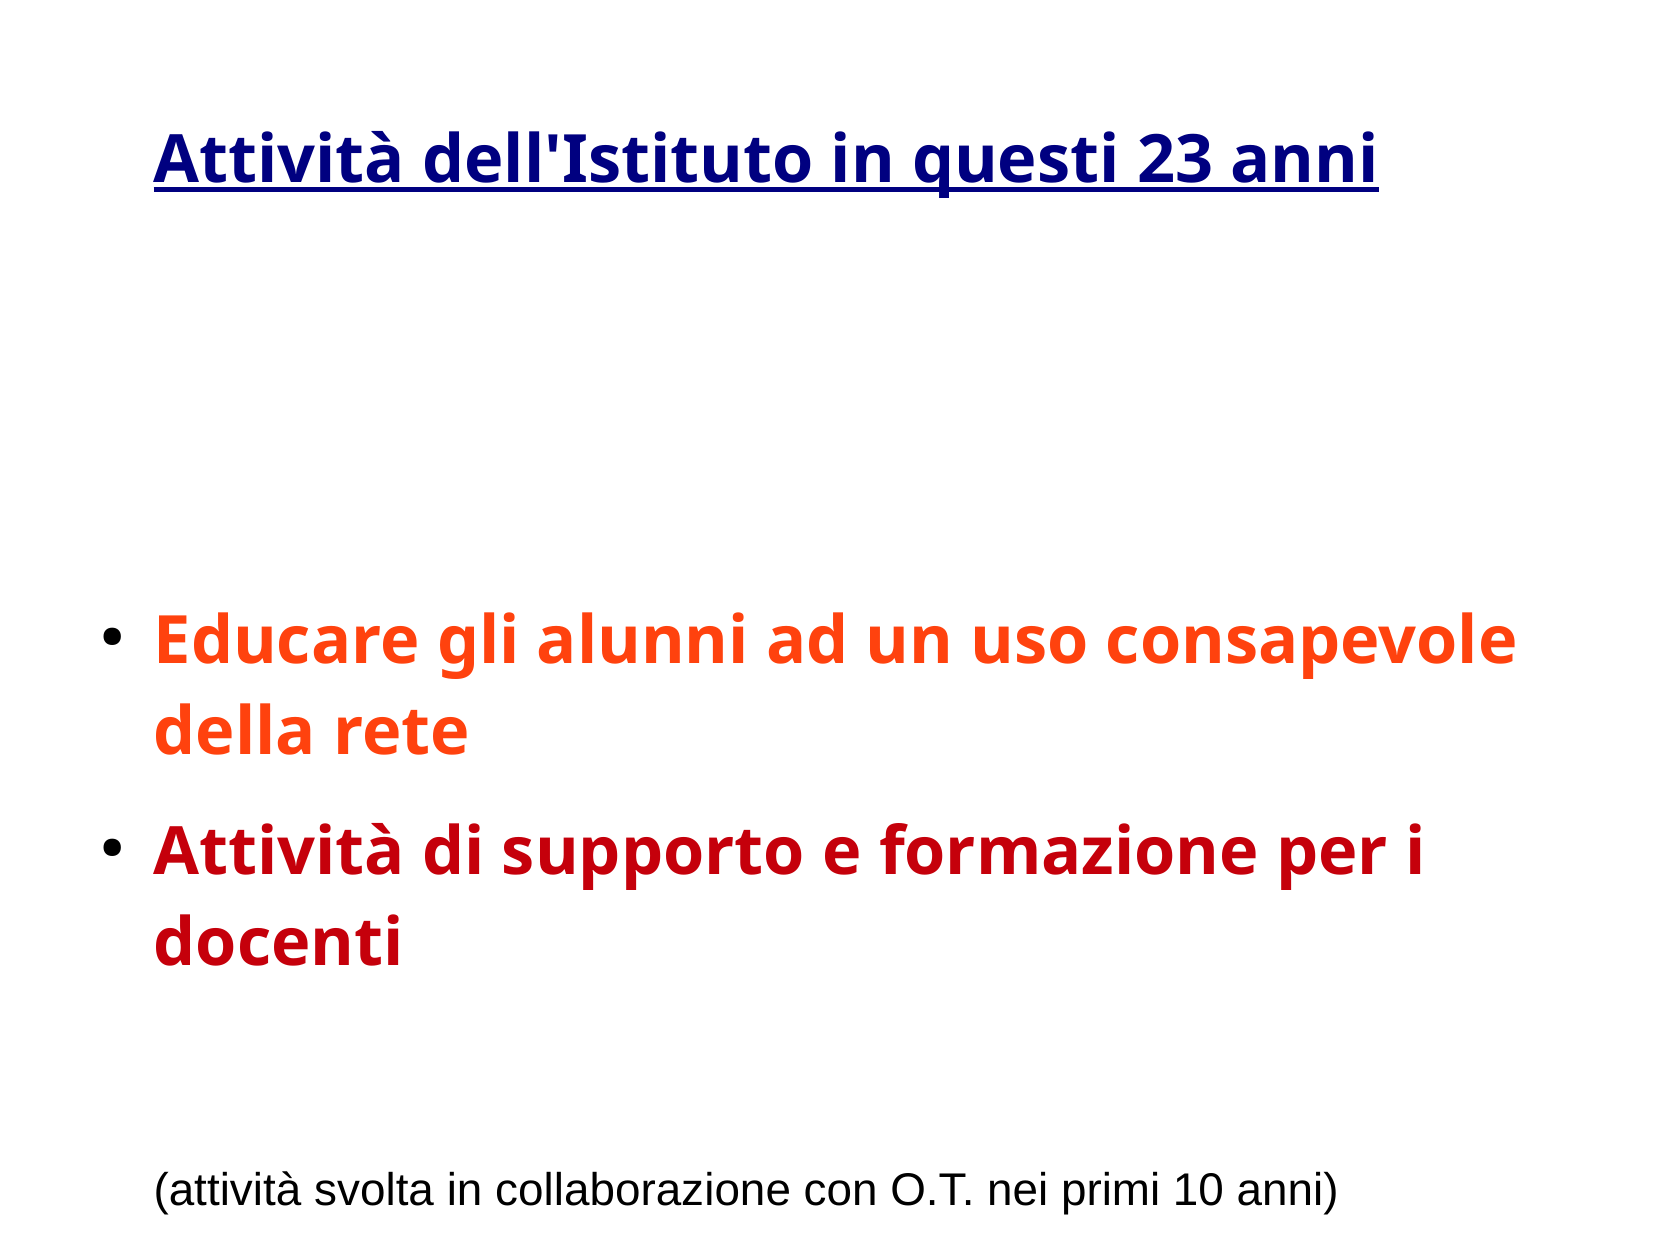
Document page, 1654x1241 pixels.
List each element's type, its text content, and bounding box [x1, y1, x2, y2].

list Attività dell'Istituto in questi 23 anni Educare gli alunni ad un uso consapevole della rete Attività di supporto e formazione per i docenti (attività svolta in collaborazione con O.T. nei primi 10 anni) [82, 111, 1571, 1138]
